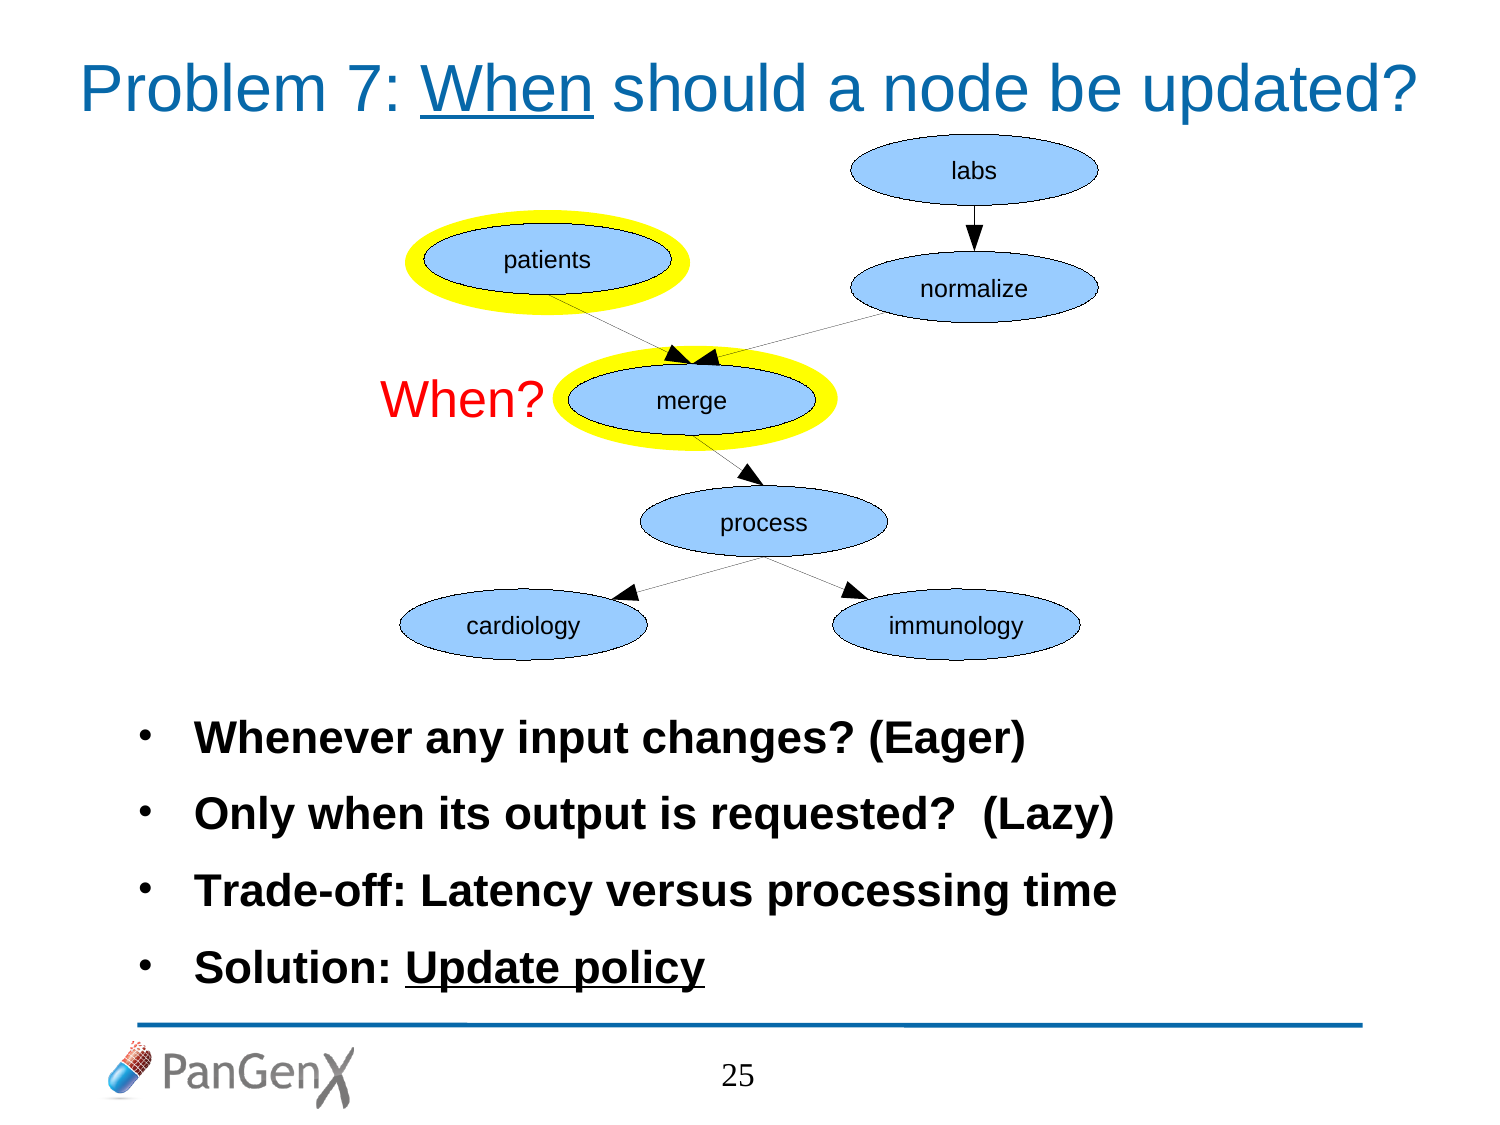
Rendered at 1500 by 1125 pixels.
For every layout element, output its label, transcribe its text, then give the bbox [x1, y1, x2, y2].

text_box [695, 349, 838, 451]
text_box [405, 210, 691, 316]
text_box When? [365, 357, 561, 436]
title Problem 7: When should a node be updated? [0, 6, 1500, 149]
picture [89, 1041, 354, 1109]
text_box normalize [850, 251, 1099, 323]
text_box merge [568, 364, 816, 436]
text_box [561, 347, 712, 451]
text_box process [640, 485, 888, 557]
text_box patients [423, 223, 672, 295]
list Whenever any input changes? (Eager) Only when its output is requested? (Lazy) Trade-off: Latency versus processing time Solution: Update policy [115, 690, 1441, 1005]
text_box labs [850, 134, 1099, 206]
text_box cardiology [399, 588, 648, 661]
text_box immunology [832, 588, 1081, 661]
text_box [675, 345, 744, 363]
text_box [659, 346, 670, 351]
